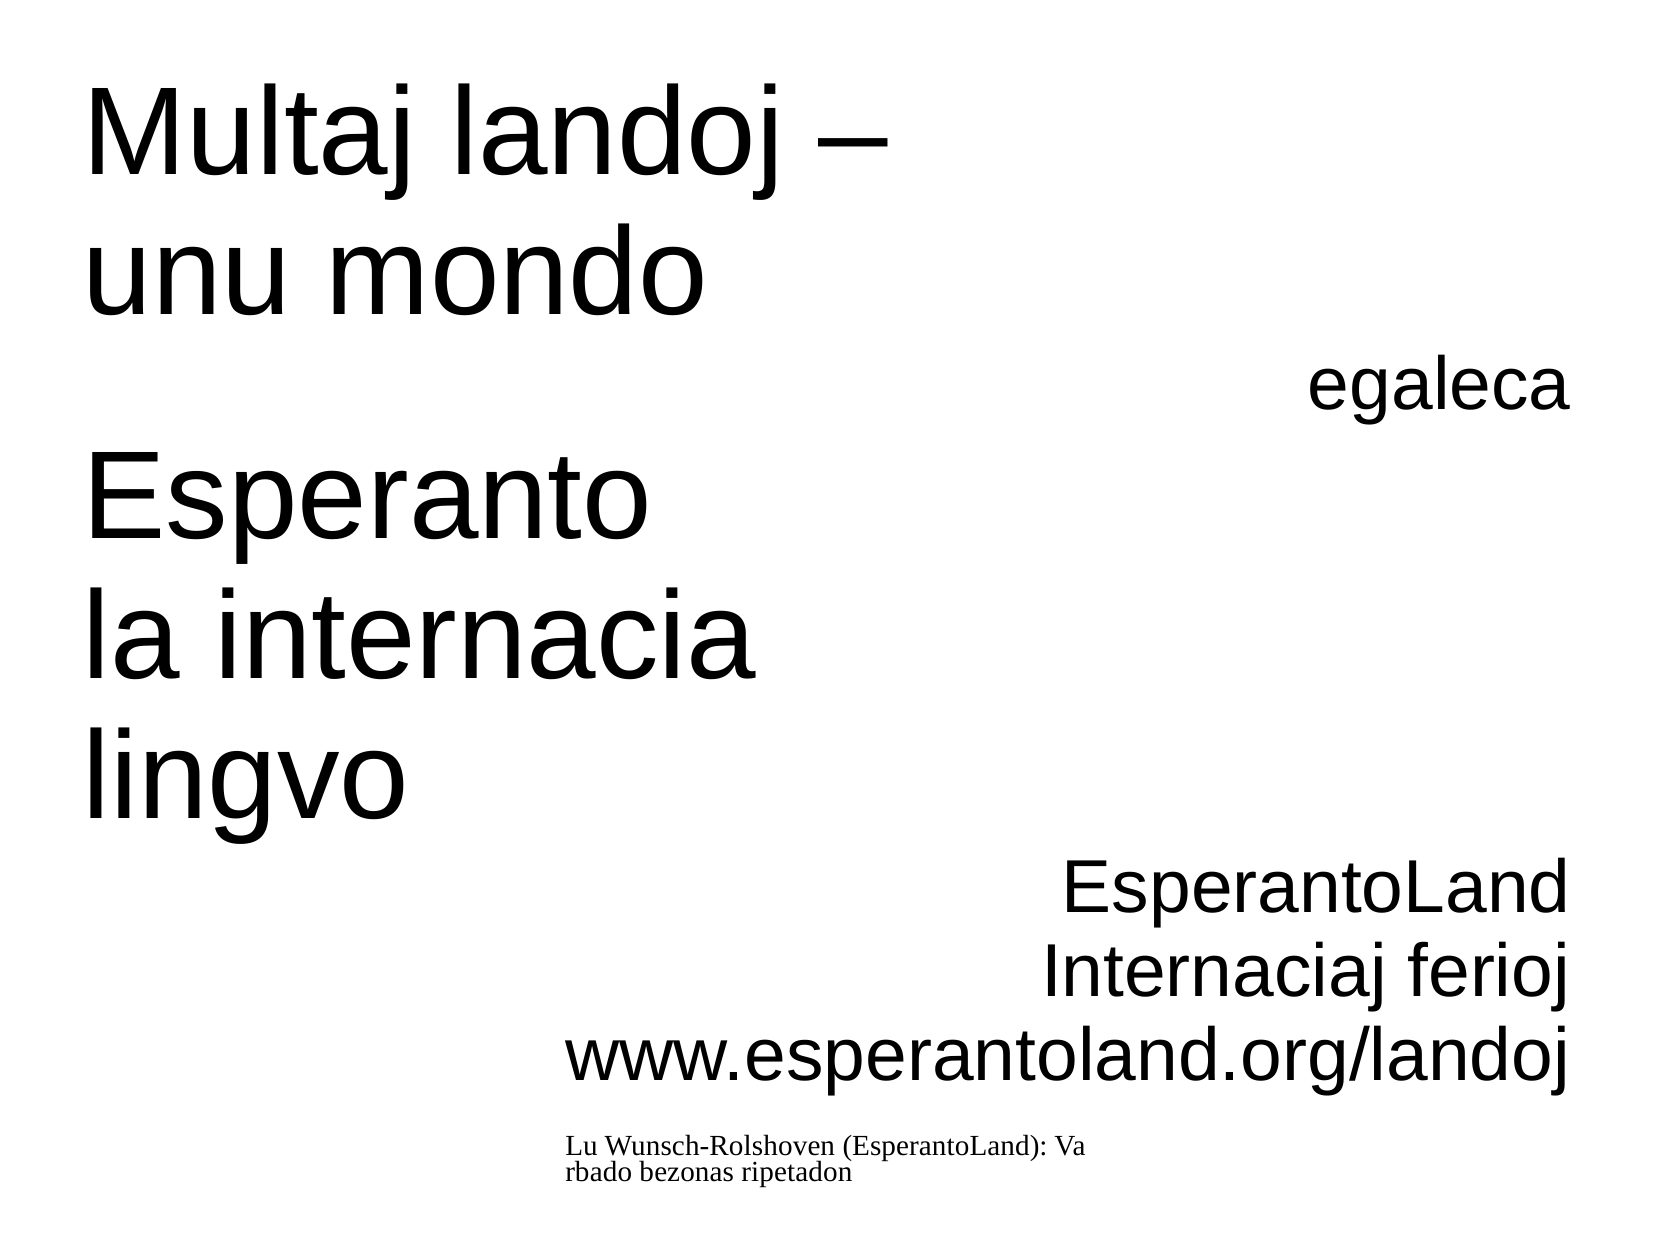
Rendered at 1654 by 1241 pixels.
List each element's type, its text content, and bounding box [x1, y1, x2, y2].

subtitle Multaj landoj – unu mondo egaleca Esperanto la internacia lingvo EsperantoLand Internaciaj ferioj www.esperantoland.org/landoj [82, 49, 1571, 1109]
